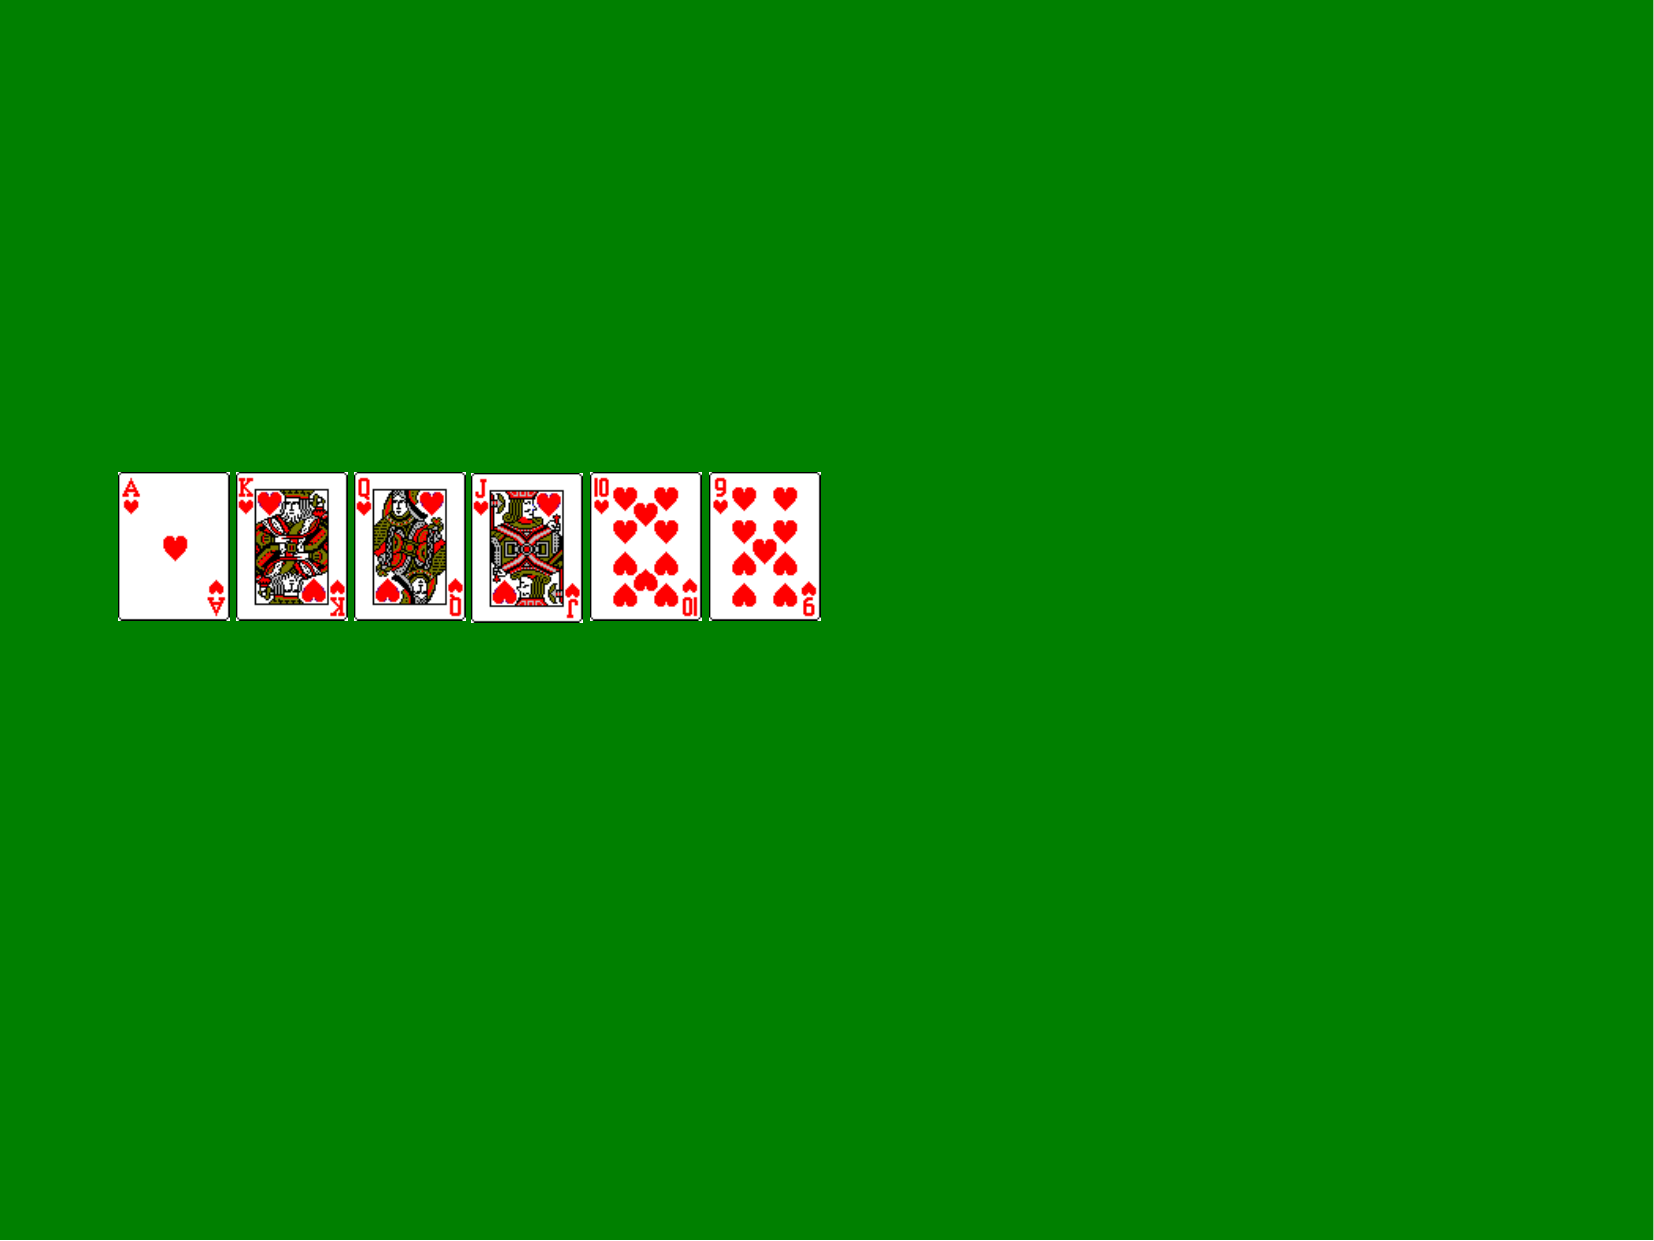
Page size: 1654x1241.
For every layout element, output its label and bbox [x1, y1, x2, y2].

picture [118, 472, 230, 621]
picture [590, 472, 702, 621]
picture [354, 472, 466, 621]
picture [709, 472, 821, 621]
picture [236, 472, 348, 621]
picture [471, 473, 583, 623]
